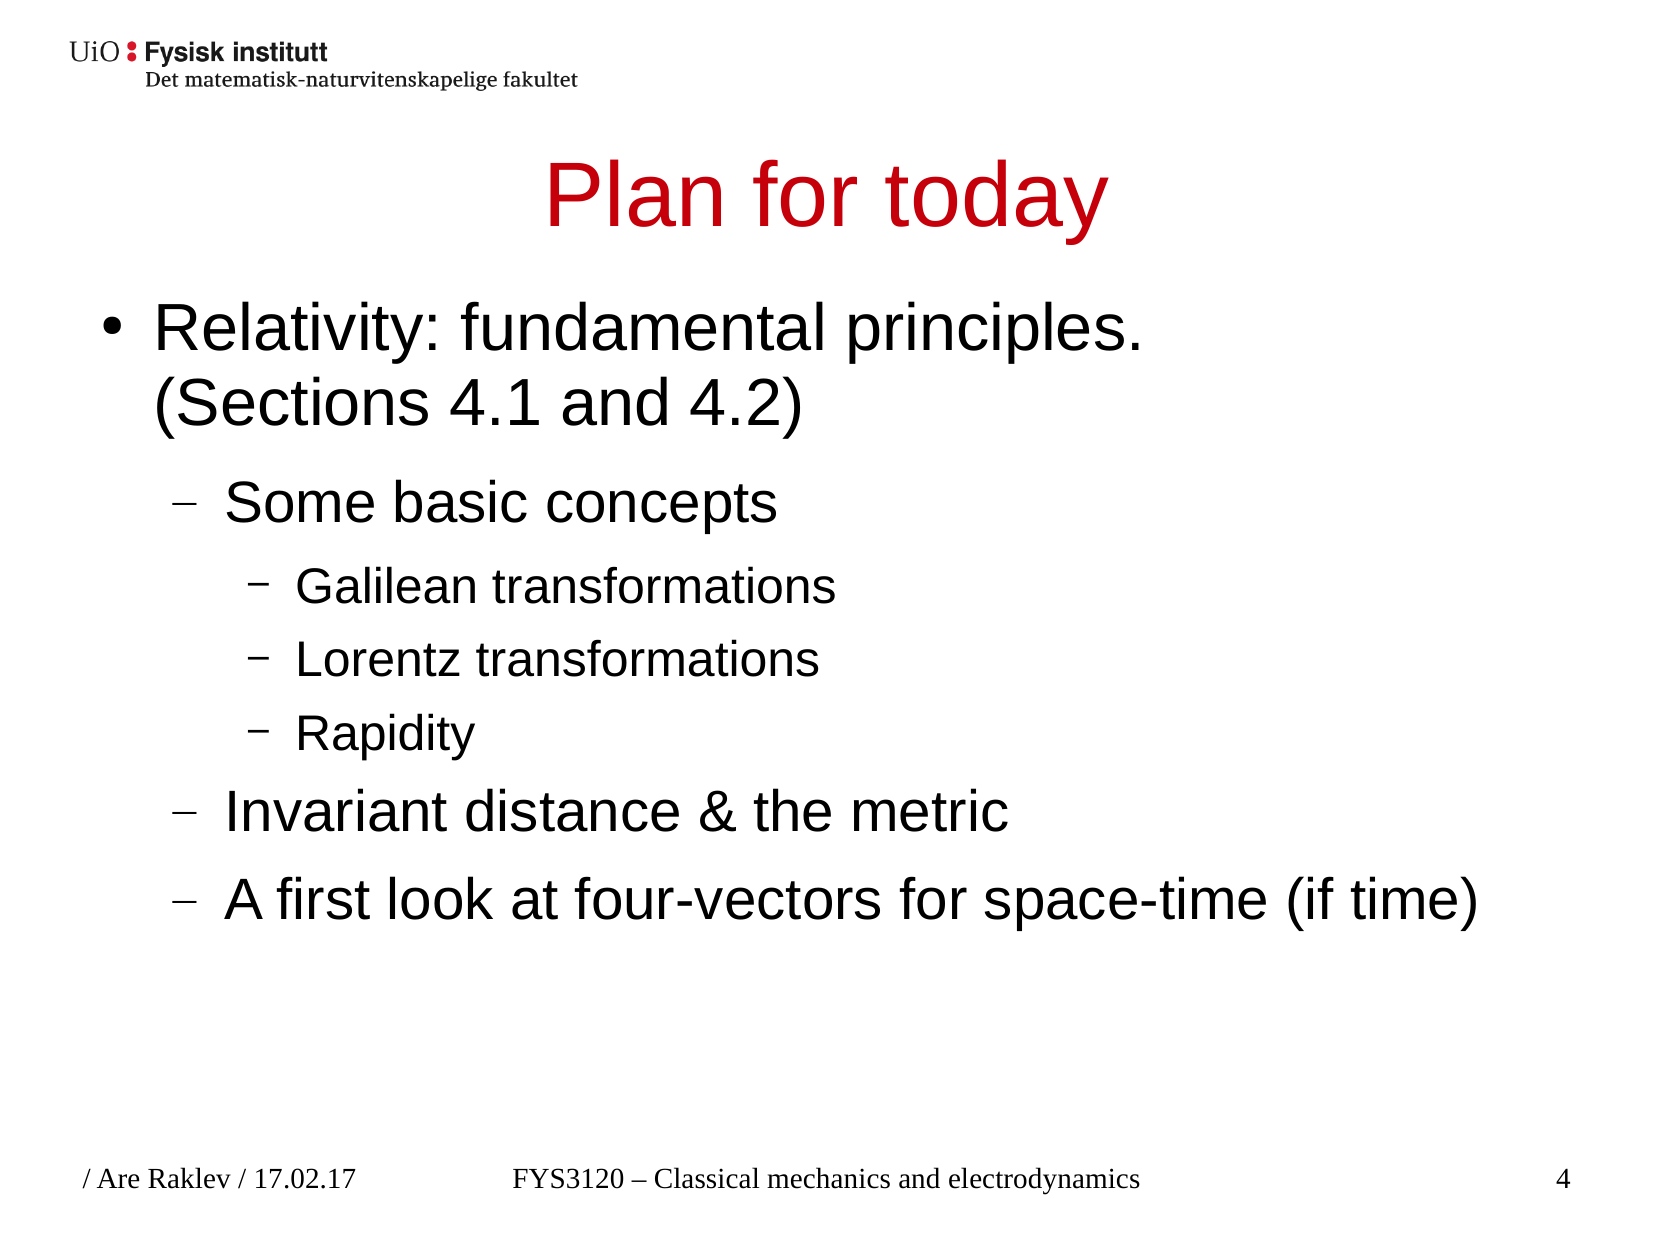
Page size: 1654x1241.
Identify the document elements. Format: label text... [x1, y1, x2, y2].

title Plan for today [82, 90, 1571, 290]
picture [68, 37, 581, 93]
list Relativity: fundamental principles. (Sections 4.1 and 4.2) Some basic concepts Galilean transformations Lorentz transformations Rapidity Invariant distance & the metric A first look at four-vectors for space-time (if time) [82, 290, 1571, 1108]
